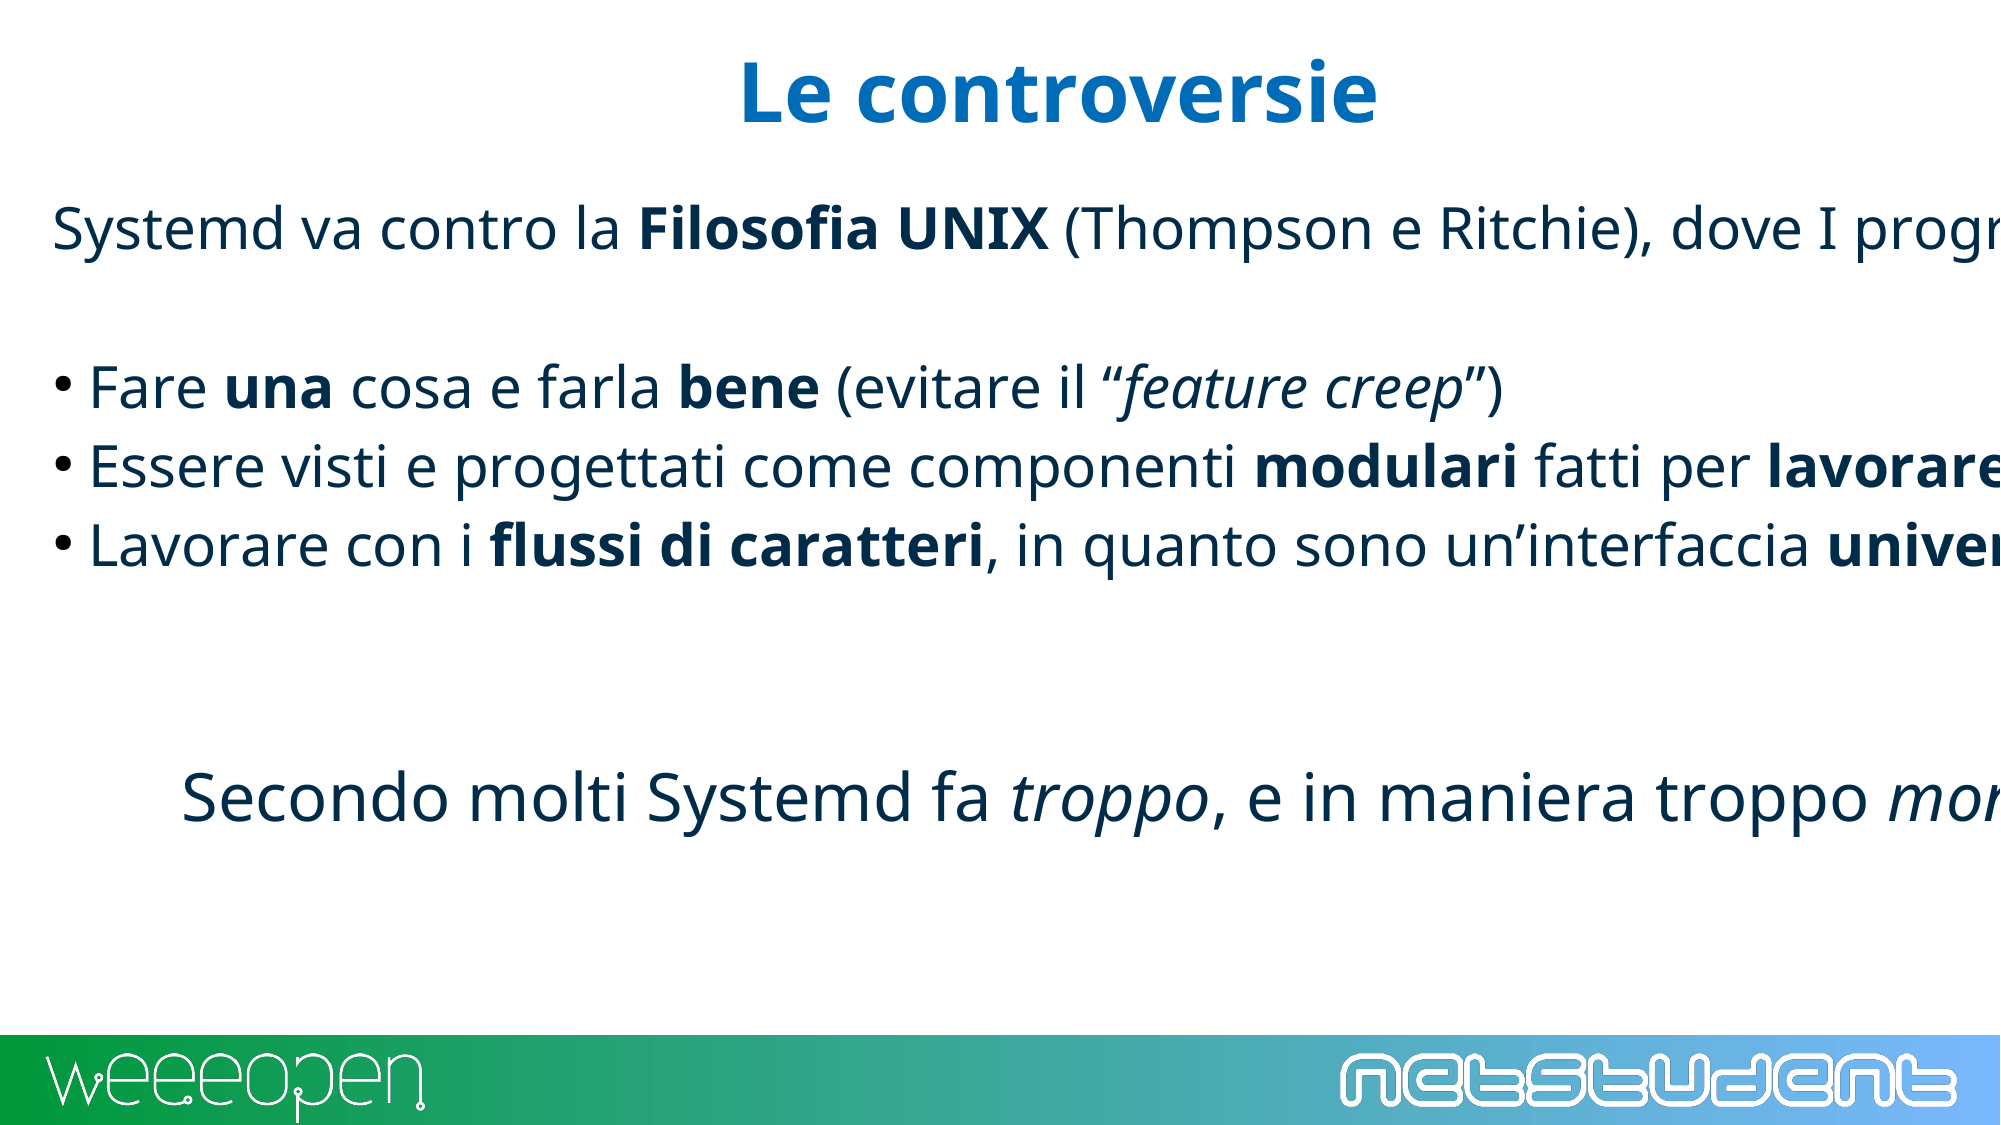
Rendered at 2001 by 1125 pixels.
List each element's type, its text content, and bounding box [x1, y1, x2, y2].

text_box [0, 0, 2000, 1125]
text_box [1989, 461, 2000, 467]
text_box Le controversie [737, 33, 1263, 139]
text_box [1988, 473, 2000, 481]
text_box Systemd va contro la Filosofia UNIX (Thompson e Ritchie), dove I programmi devono: Fare una cosa e farla bene (evitare il “feature creep”) Essere visti e progettati come componenti modulari fatti per lavorare assieme Lavorare con i flussi di caratteri, in quanto sono un’interfaccia universale [52, 187, 1933, 556]
text_box Secondo molti Systemd fa troppo, e in maniera troppo monolitica [181, 750, 1819, 835]
picture [1340, 1053, 1957, 1107]
picture [45, 1053, 425, 1123]
